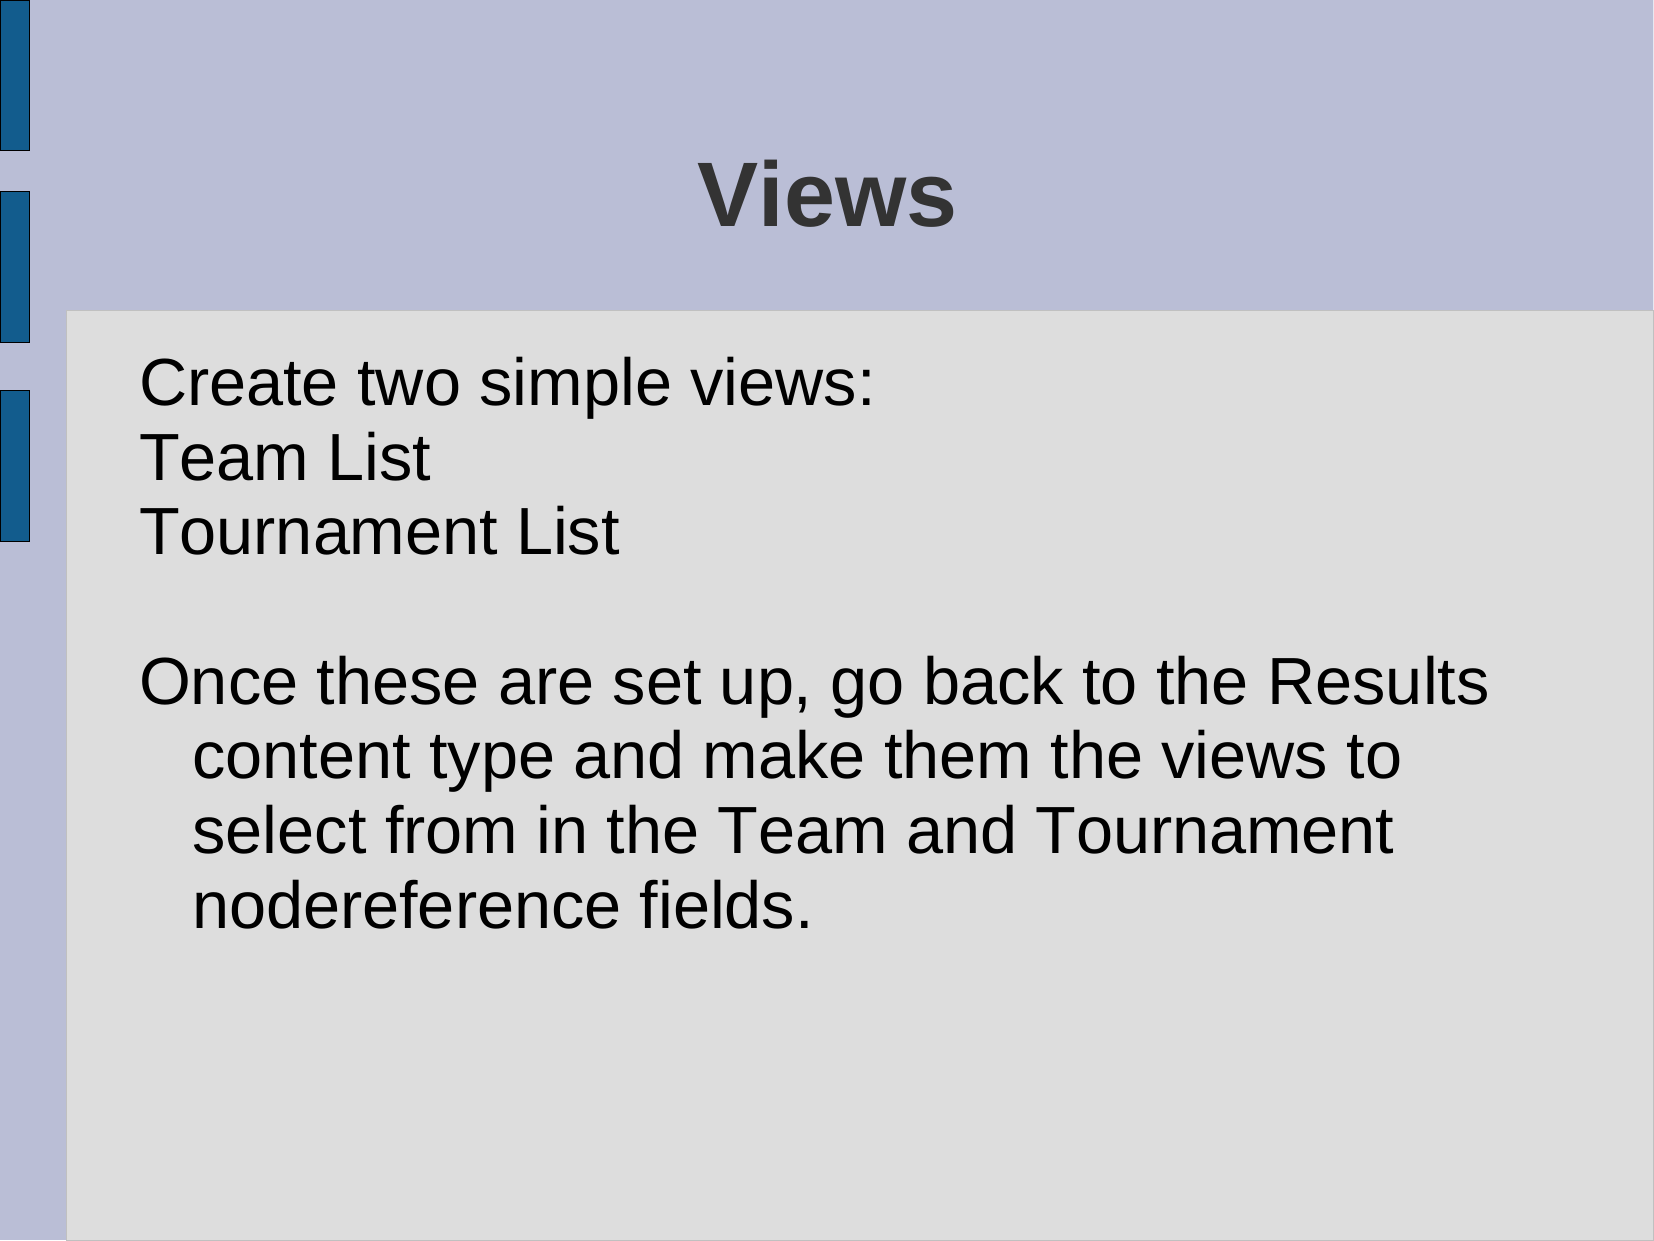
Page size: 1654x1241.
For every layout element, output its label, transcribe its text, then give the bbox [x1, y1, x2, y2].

title Views [121, 91, 1534, 299]
list Create two simple views: Team List Tournament List Once these are set up, go back to the Results content type and make them the views to select from in the Team and Tournament nodereference fields. [121, 344, 1534, 1127]
